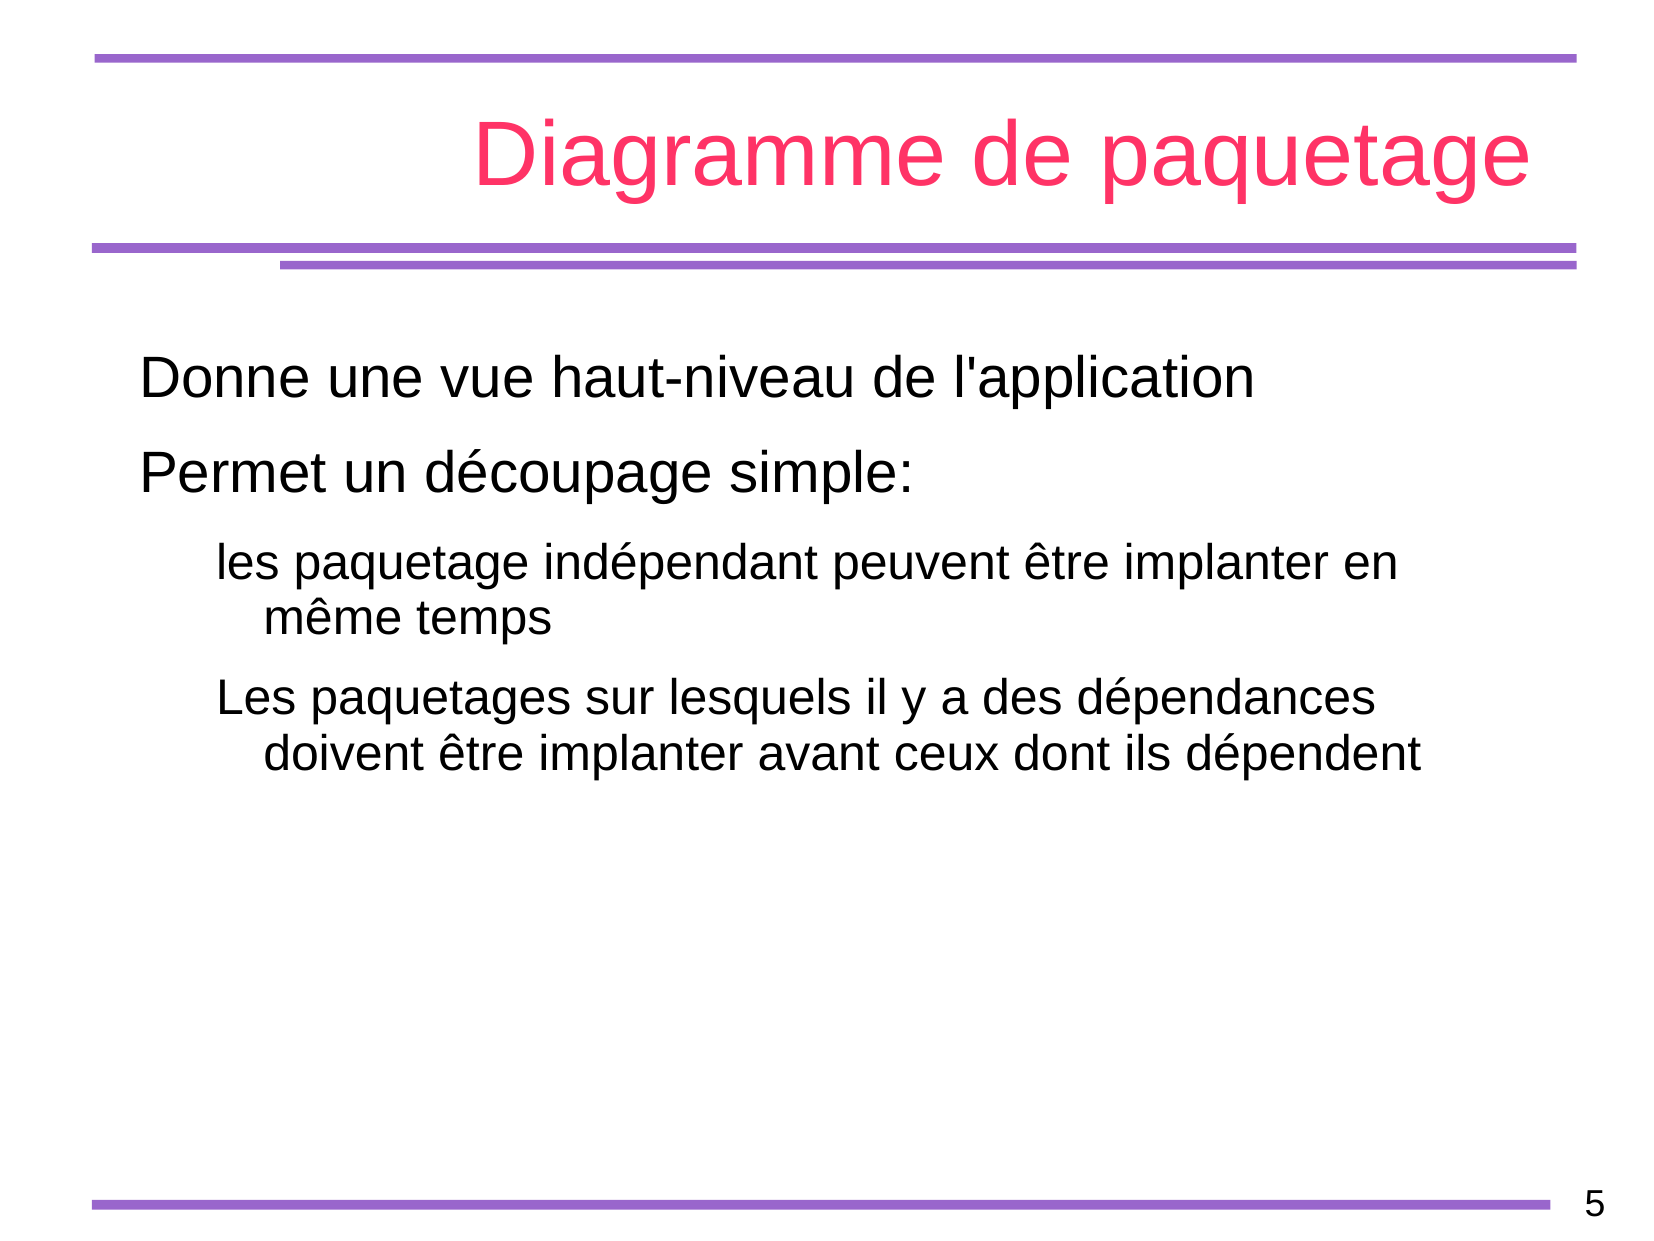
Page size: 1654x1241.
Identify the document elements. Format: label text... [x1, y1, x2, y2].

list Donne une vue haut-niveau de l'application Permet un découpage simple: les paquetage indépendant peuvent être implanter en même temps Les paquetages sur lesquels il y a des dépendances doivent être implanter avant ceux dont ils dépendent [121, 344, 1534, 1127]
title Diagramme de paquetage [121, 49, 1534, 257]
